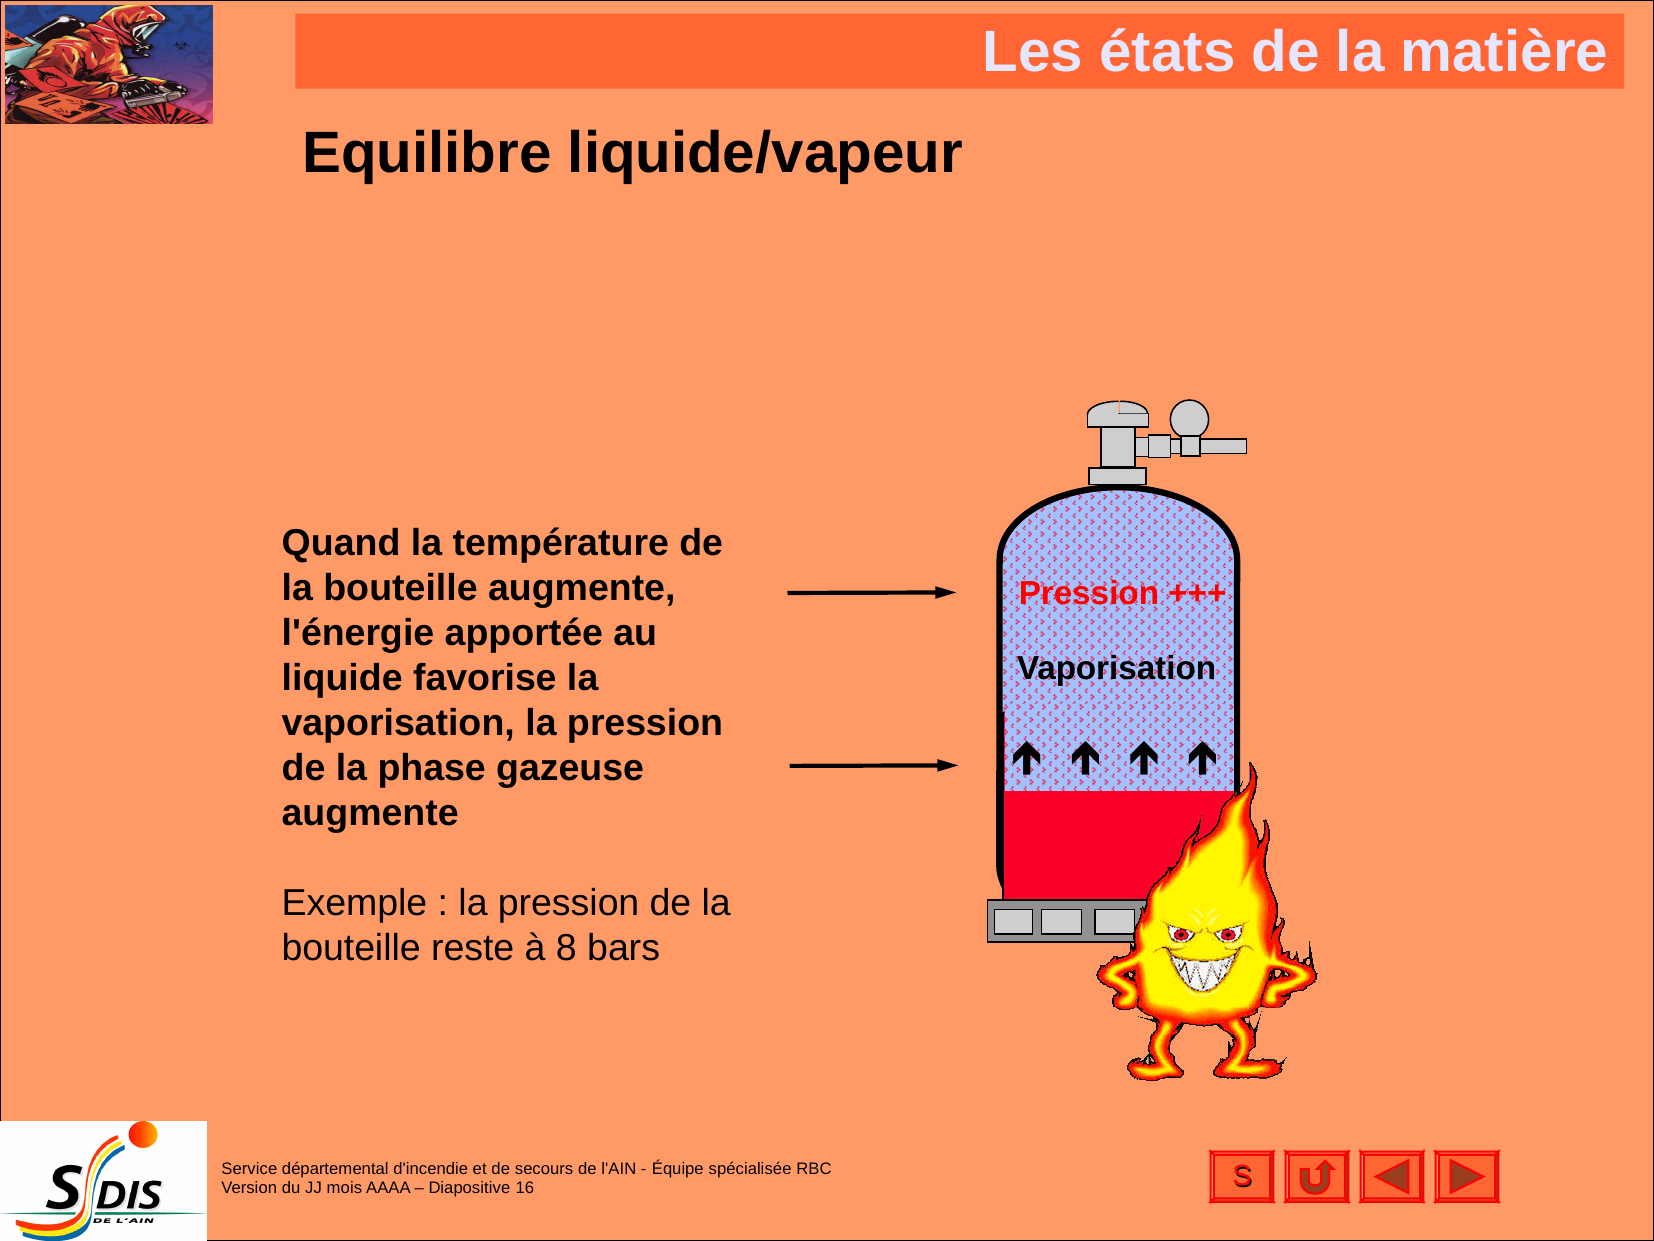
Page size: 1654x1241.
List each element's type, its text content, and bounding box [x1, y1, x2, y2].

picture [0, 1121, 207, 1241]
text_box [987, 778, 1092, 942]
text_box [999, 487, 1238, 644]
picture [1092, 752, 1329, 1093]
text_box Vaporisation     [987, 644, 1247, 778]
text_box Equilibre liquide/vapeur [287, 112, 979, 193]
text_box [1087, 399, 1247, 467]
picture [5, 5, 213, 124]
text_box [1088, 468, 1146, 485]
text_box Les états de la matière [295, 13, 1625, 89]
text_box Pression +++ [1003, 566, 1242, 621]
text_box Quand la température de la bouteille augmente, l'énergie apportée au liquide favorise la vaporisation, la pression de la phase gazeuse augmente Exemple : la pression de la bouteille reste à 8 bars [279, 515, 759, 964]
